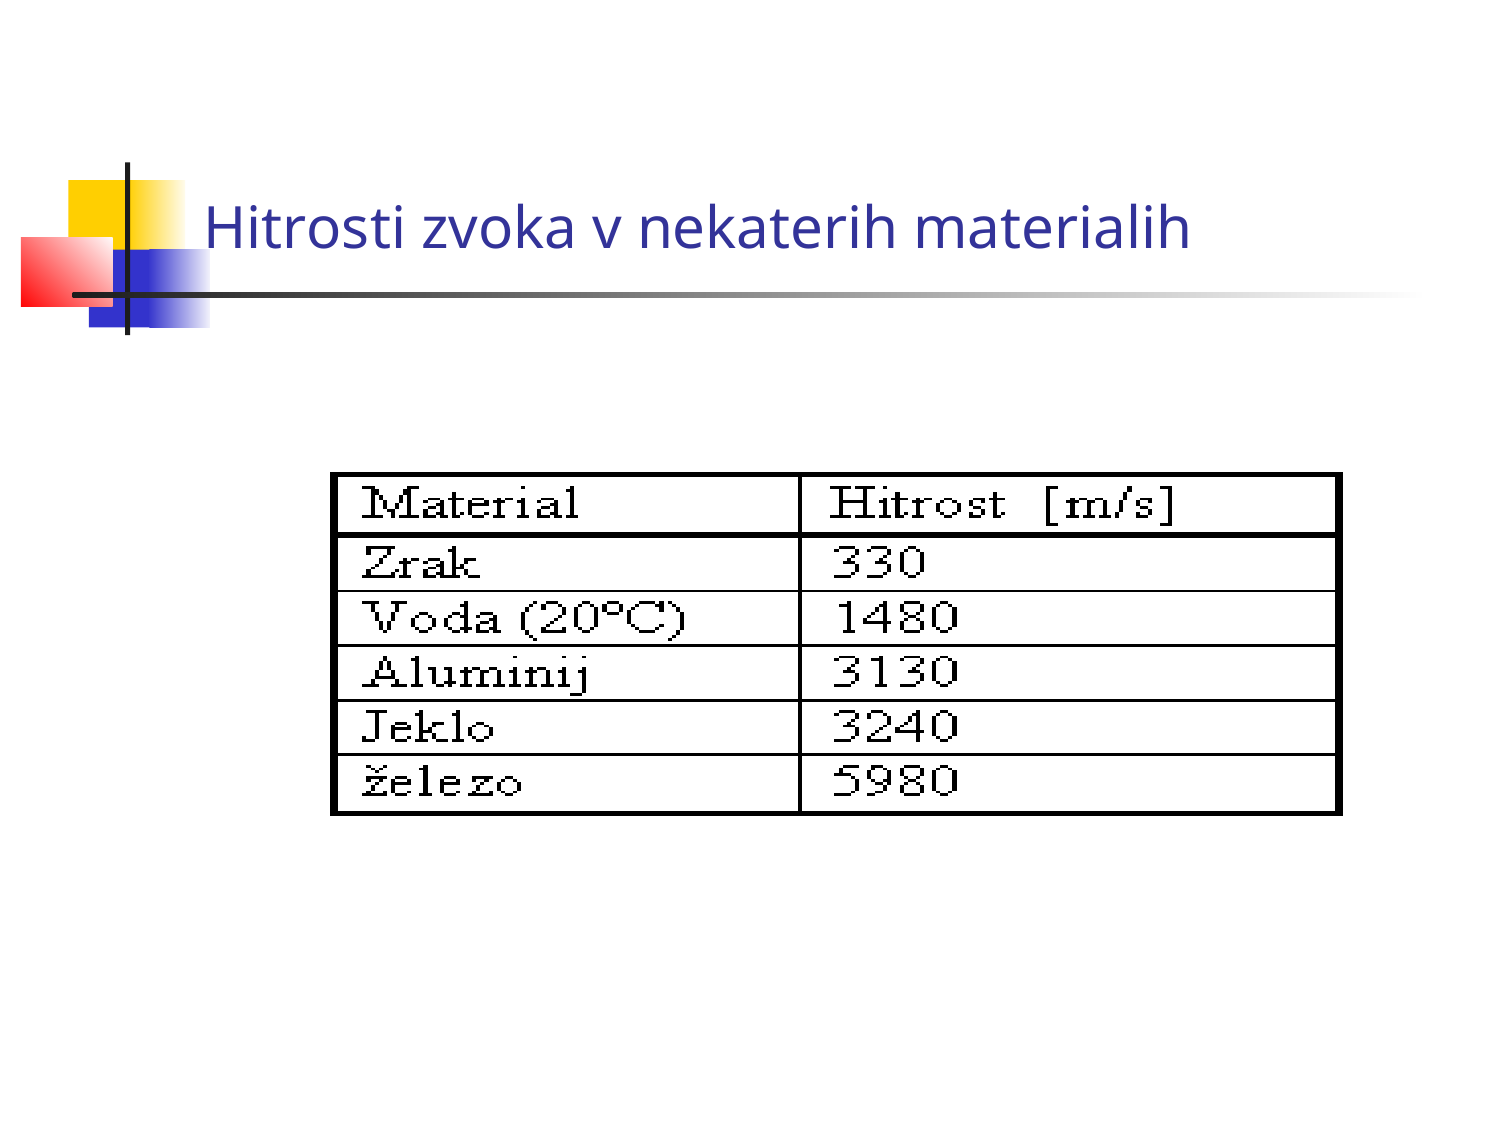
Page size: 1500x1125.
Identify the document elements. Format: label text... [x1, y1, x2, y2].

picture [206, 455, 1365, 843]
title Hitrosti zvoka v nekaterih materialih [188, 35, 1468, 276]
